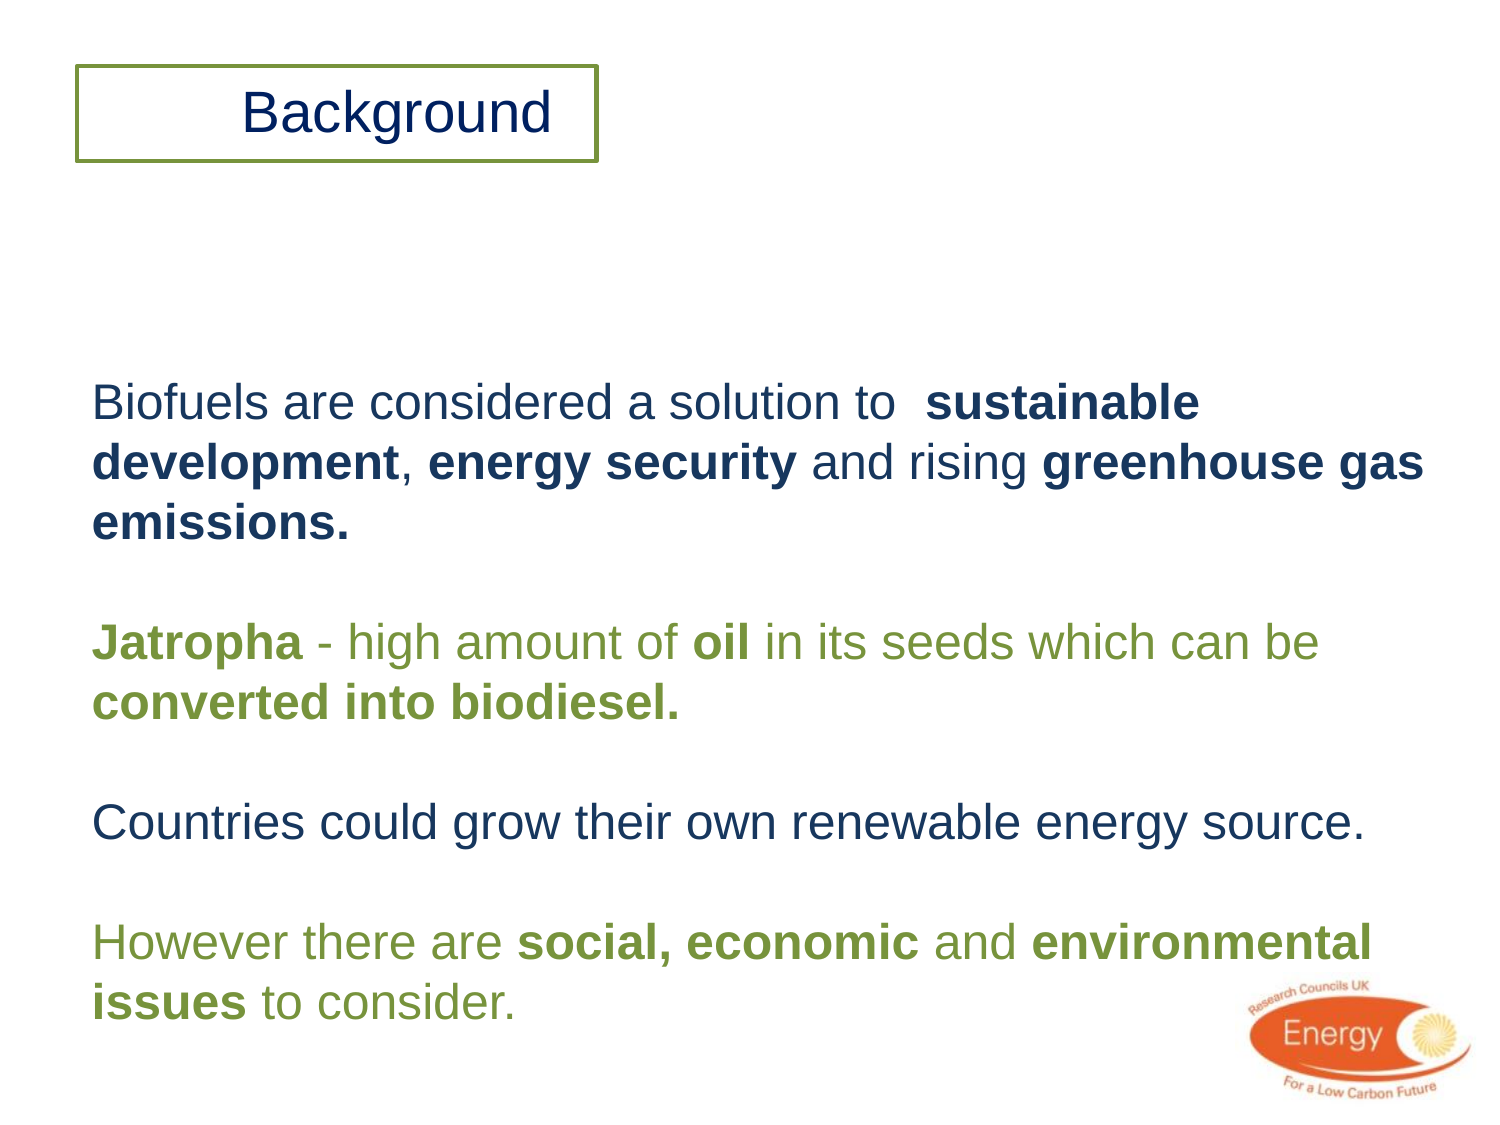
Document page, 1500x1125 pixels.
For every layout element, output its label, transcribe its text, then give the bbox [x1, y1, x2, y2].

text_box Background [76, 66, 597, 162]
title Biofuels are considered a solution to sustainable development, energy security and rising greenhouse gas emissions. Jatropha - high amount of oil in its seeds which can be converted into biodiesel. Countries could grow their own renewable energy source. However there are social, economic and environmental issues to consider. [76, 361, 1489, 1106]
